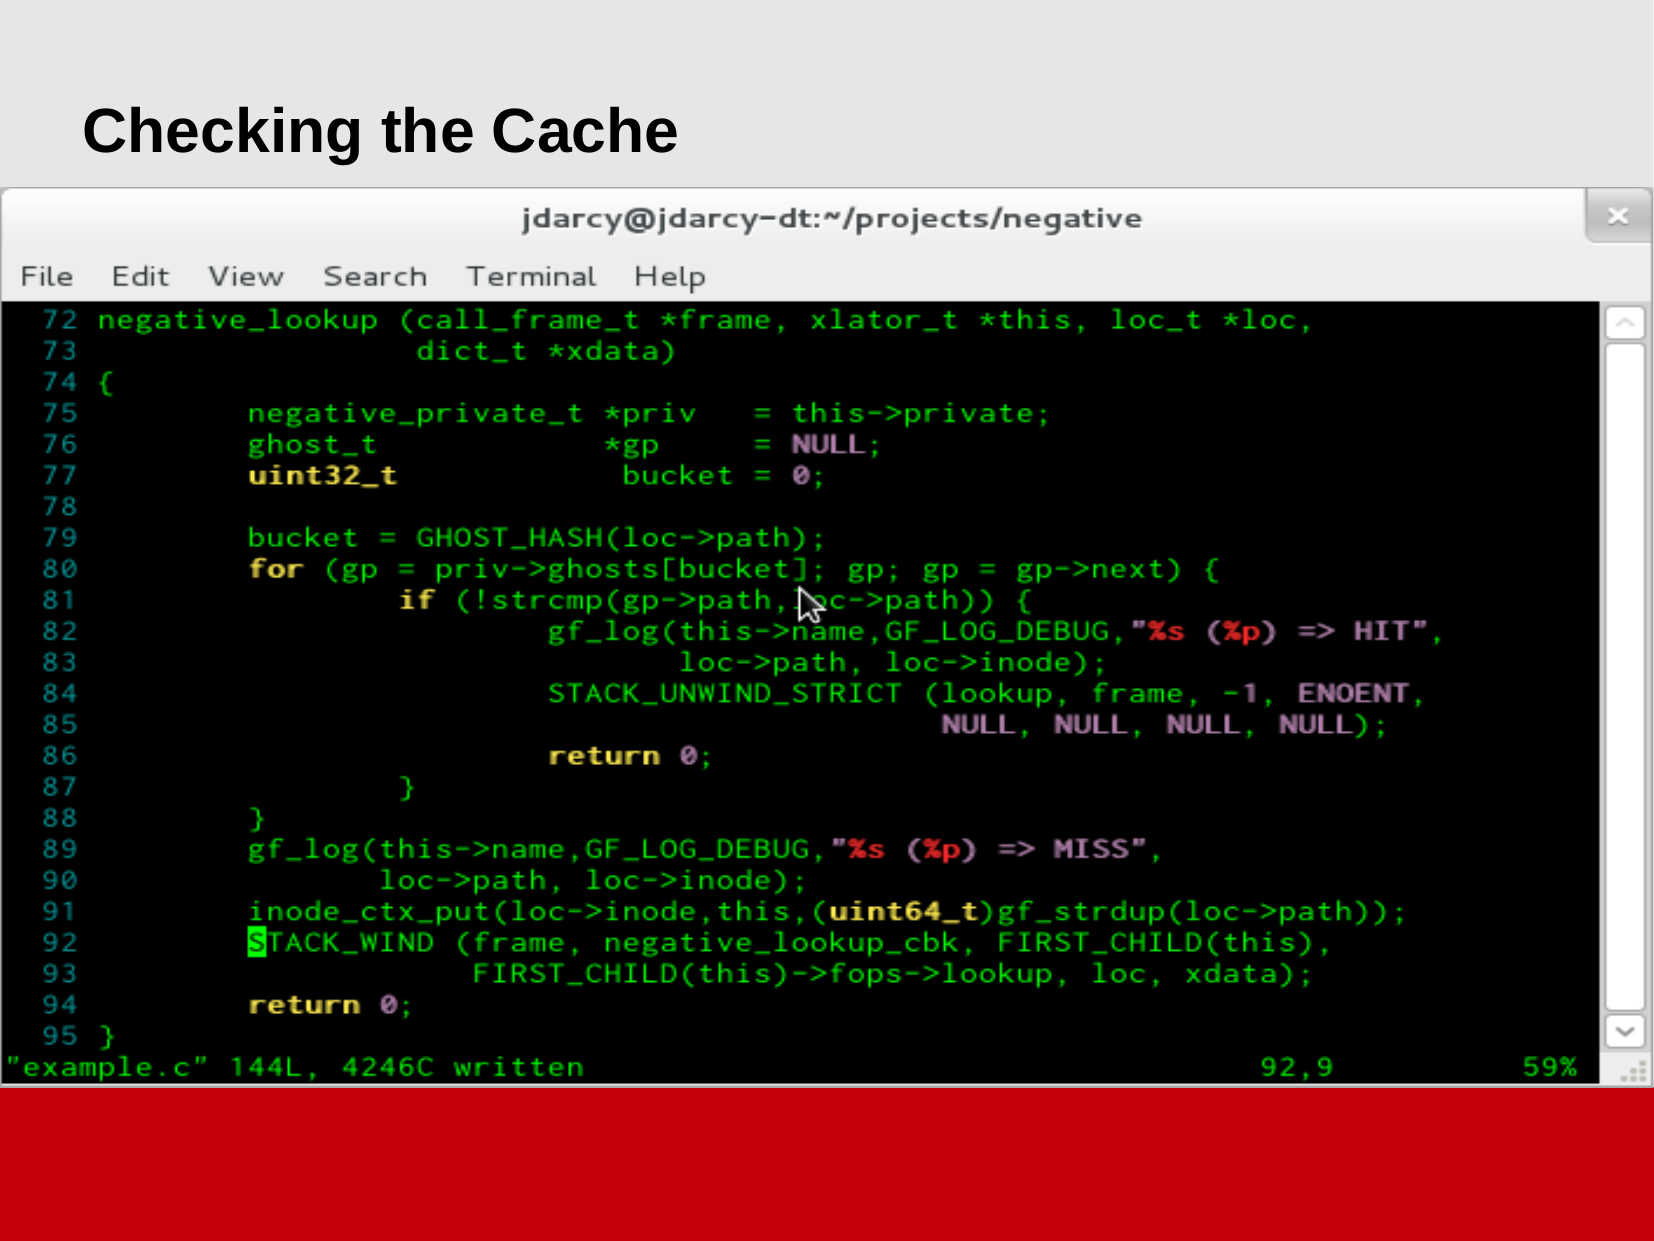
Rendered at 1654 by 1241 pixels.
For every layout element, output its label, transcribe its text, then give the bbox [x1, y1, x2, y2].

title Checking the Cache [82, 37, 1571, 187]
picture [0, 187, 1654, 1088]
